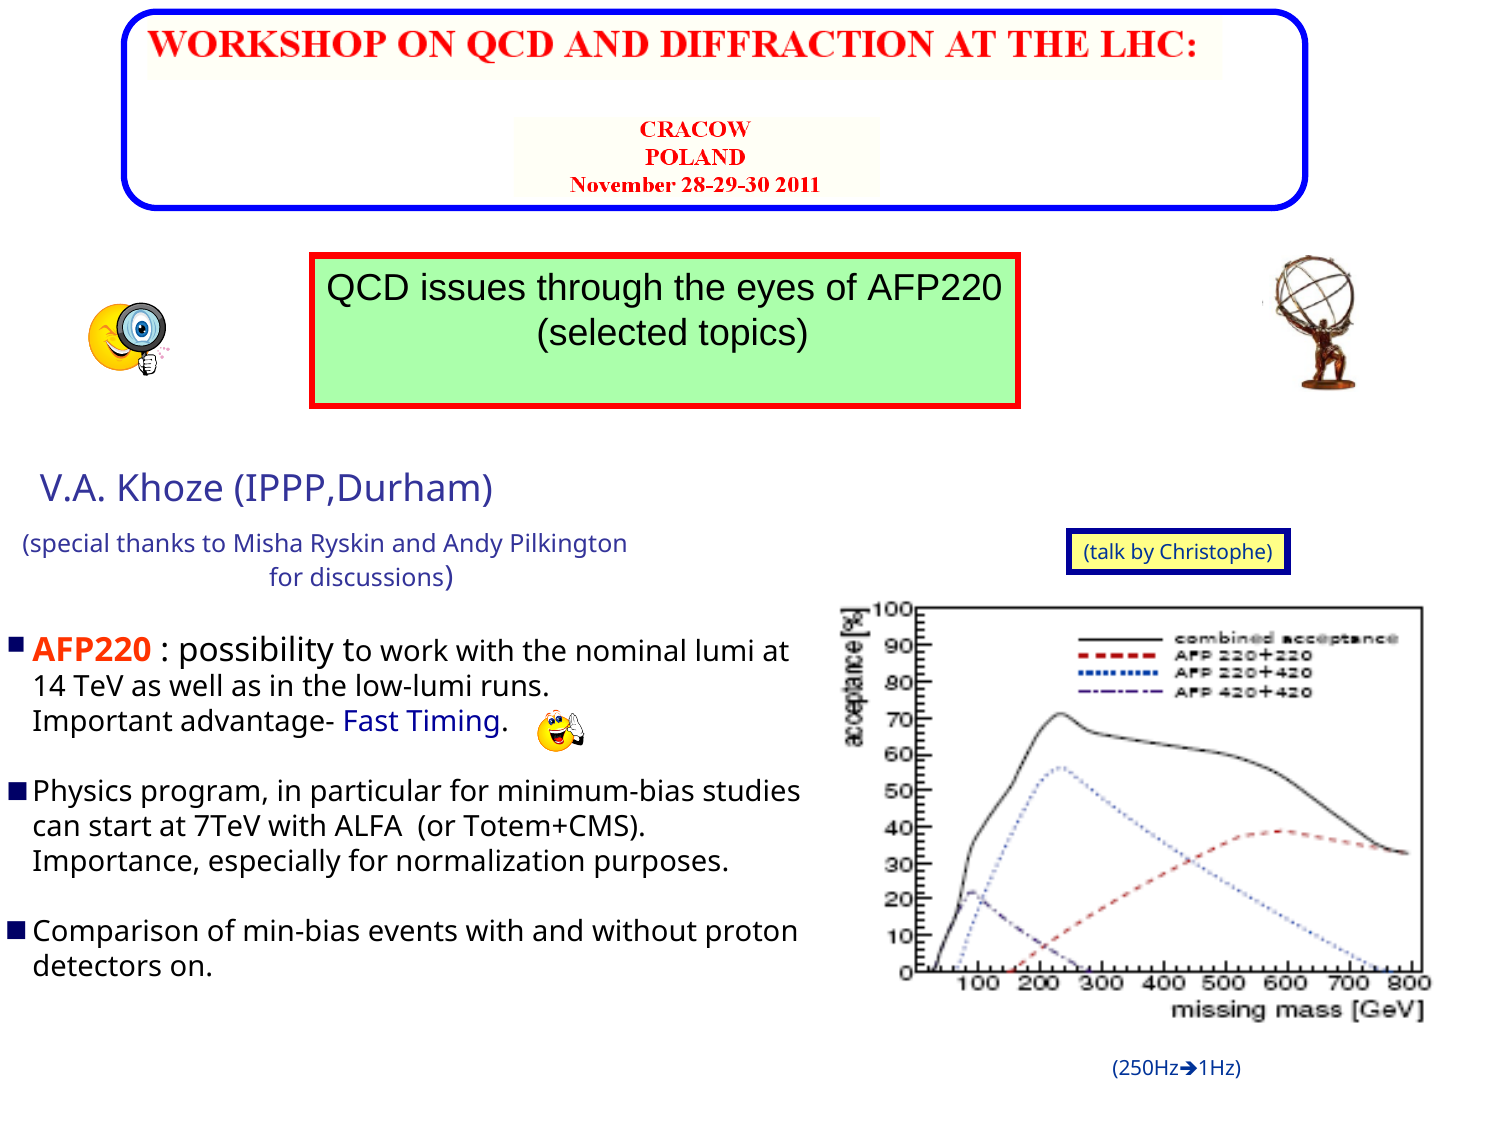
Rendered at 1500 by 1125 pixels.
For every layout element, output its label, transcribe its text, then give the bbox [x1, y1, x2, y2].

picture [832, 579, 1459, 1047]
text_box QCD issues through the eyes of AFP220 (selected topics) [311, 255, 1018, 406]
text_box  [0, 765, 42, 812]
text_box (250Hz1Hz) [1097, 1046, 1256, 1088]
text_box  [0, 904, 42, 951]
picture [1262, 255, 1365, 392]
text_box (talk by Christophe) [1068, 531, 1288, 572]
text_box AFP220 : possibility to work with the nominal lumi at 14 TeV as well as in the low-lumi runs. Important advantage- Fast Timing. Physics program, in particular for minimum-bias studies can start at 7TeV with ALFA (or Totem+CMS). Importance, especially for normalization purposes. Comparison of min-bias events with and without proton detectors on. [17, 620, 833, 1060]
text_box V.A. Khoze (IPPP,Durham) (special thanks to Misha Ryskin and Andy Pilkington for discussions) [5, 456, 691, 600]
text_box  [0, 621, 39, 663]
picture [88, 302, 170, 376]
picture [537, 709, 585, 752]
picture [147, 15, 1223, 80]
picture [513, 117, 880, 197]
